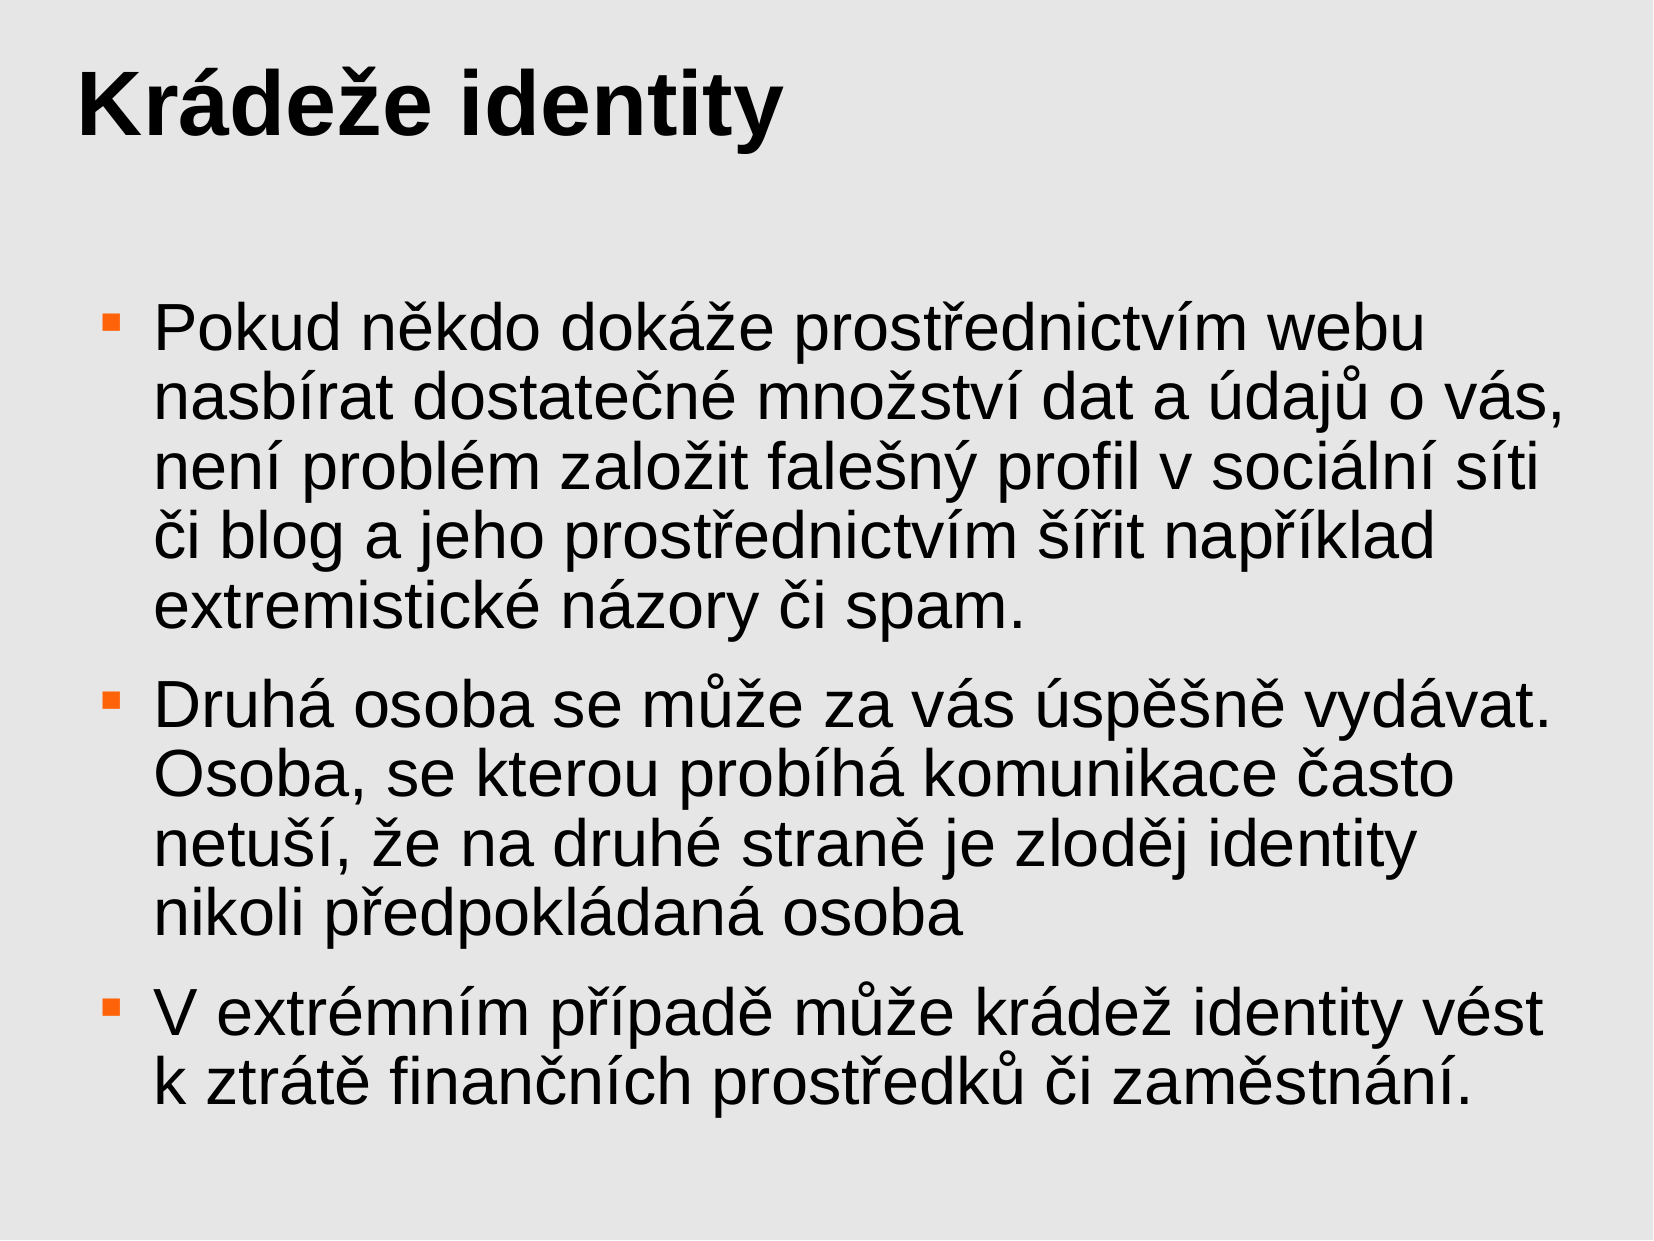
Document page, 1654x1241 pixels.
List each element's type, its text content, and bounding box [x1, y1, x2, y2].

title Krádeže identity [76, 0, 1565, 208]
list Pokud někdo dokáže prostřednictvím webu nasbírat dostatečné množství dat a údajů o vás, není problém založit falešný profil v sociální síti či blog a jeho prostřednictvím šířit například extremistické názory či spam. Druhá osoba se může za vás úspěšně vydávat. Osoba, se kterou probíhá komunikace často netuší, že na druhé straně je zloděj identity nikoli předpokládaná osoba V extrémním případě může krádež identity vést k ztrátě finančních prostředků či zaměstnání. [82, 290, 1571, 1172]
